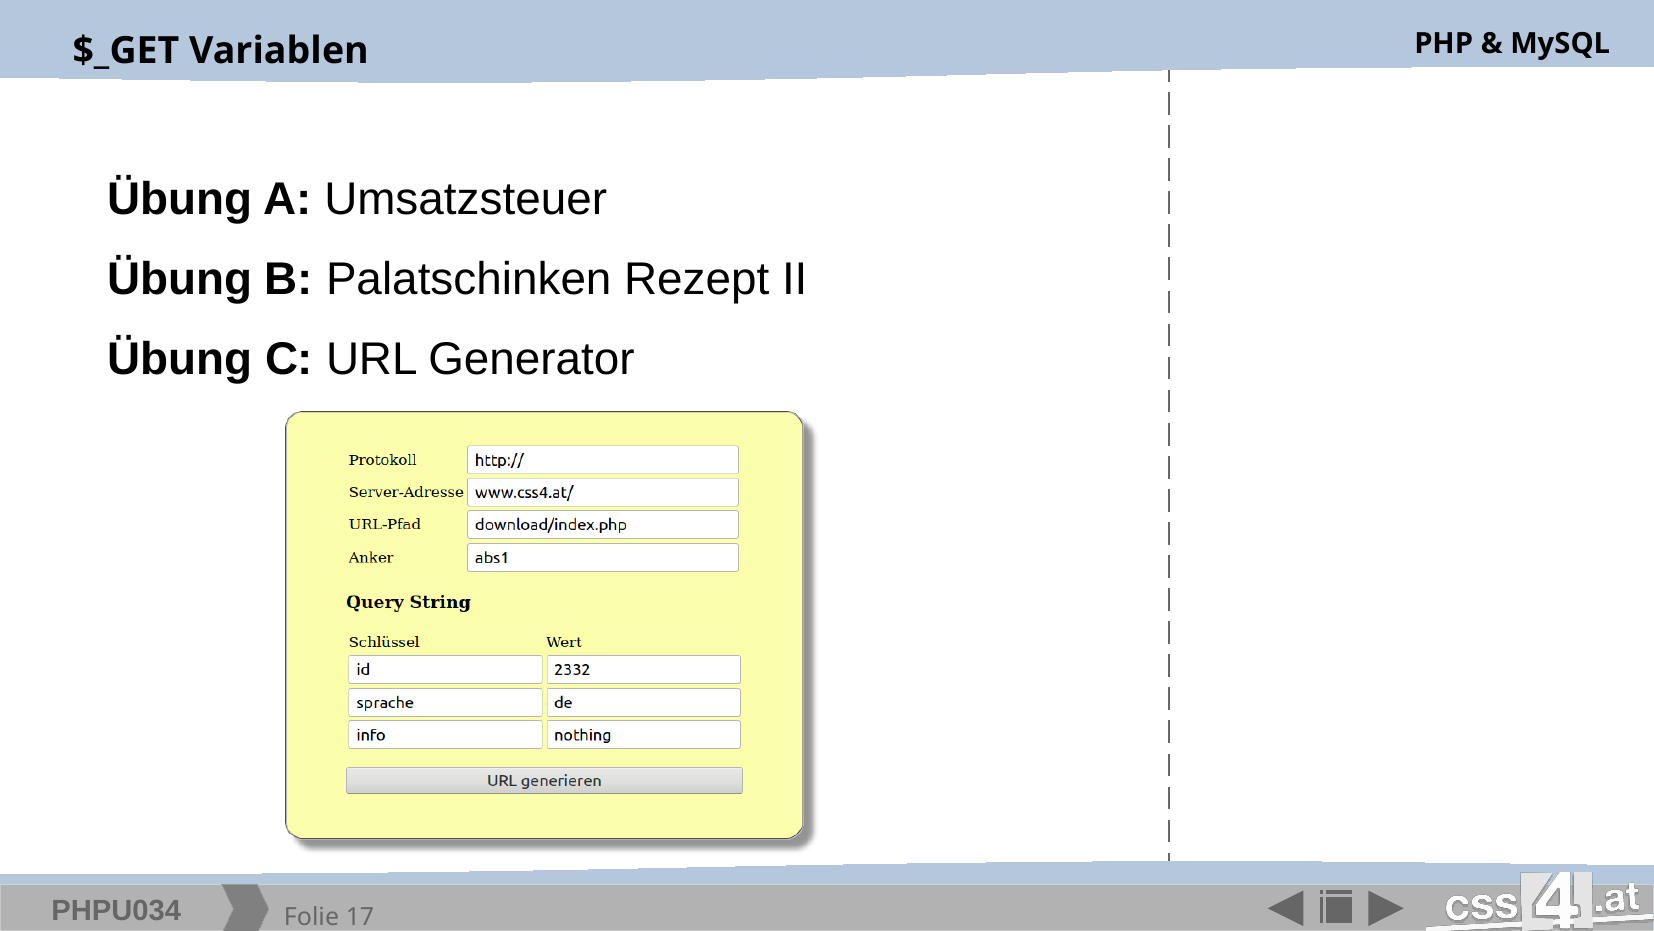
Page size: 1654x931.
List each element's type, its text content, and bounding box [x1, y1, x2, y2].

text_box $_GET Variablen [57, 16, 416, 69]
text_box Übung A: Umsatzsteuer [92, 165, 1052, 232]
text_box PHP & MySQL [1399, 15, 1631, 60]
text_box [0, 861, 1654, 931]
picture [1426, 872, 1654, 931]
picture [271, 401, 830, 857]
text_box Folie <Foliennummer> [269, 891, 542, 931]
text_box [0, 0, 1654, 83]
text_box PHPU034 [36, 886, 209, 931]
text_box Übung B: Palatschinken Rezept II [92, 245, 1052, 312]
text_box Übung C: URL Generator [92, 325, 1052, 392]
